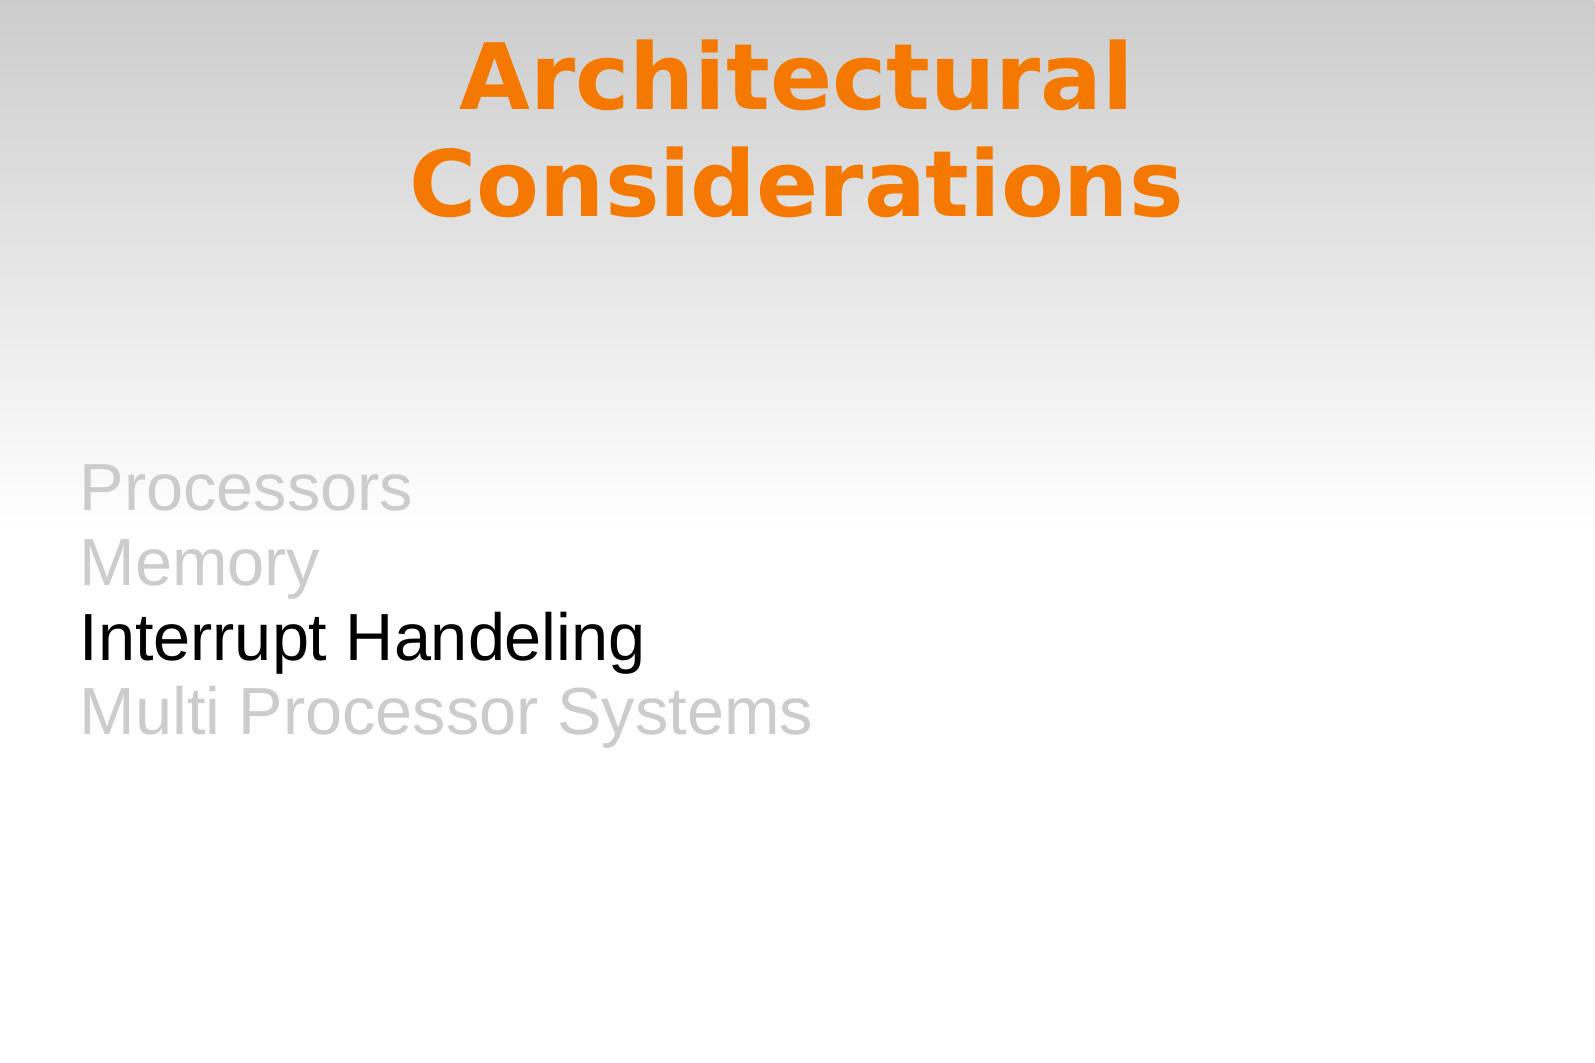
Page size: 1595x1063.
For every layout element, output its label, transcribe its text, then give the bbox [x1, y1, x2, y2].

title Architectural Considerations [79, 24, 1515, 239]
subtitle Processors Memory Interrupt Handeling Multi Processor Systems [79, 256, 1515, 943]
